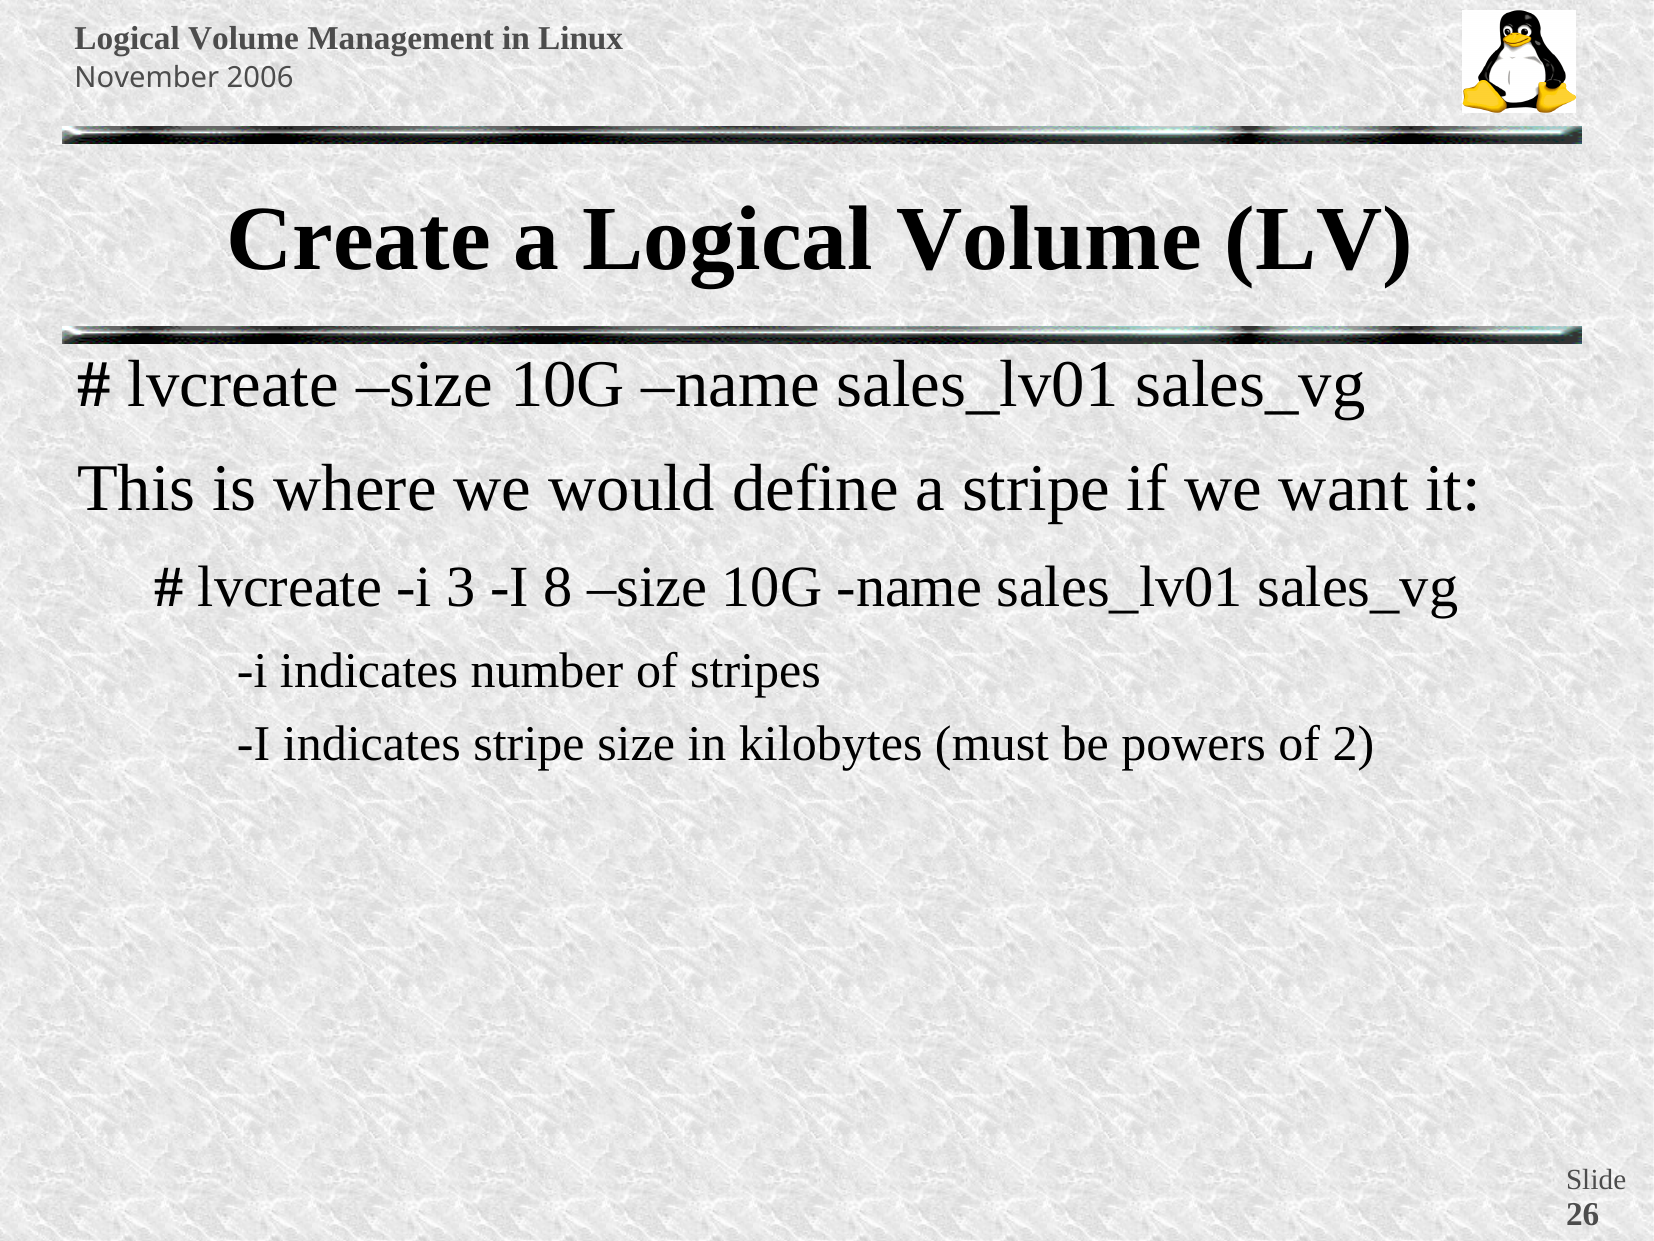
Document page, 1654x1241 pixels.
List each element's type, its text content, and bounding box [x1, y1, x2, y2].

title Create a Logical Volume (LV) [59, 156, 1582, 320]
list # lvcreate –size 10G –name sales_lv01 sales_vg This is where we would define a stripe if we want it: # lvcreate -i 3 -I 8 –size 10G -name sales_lv01 sales_vg -i indicates number of stripes -I indicates stripe size in kilobytes (must be powers of 2) [59, 347, 1582, 1188]
picture [0, 0, 1654, 1241]
